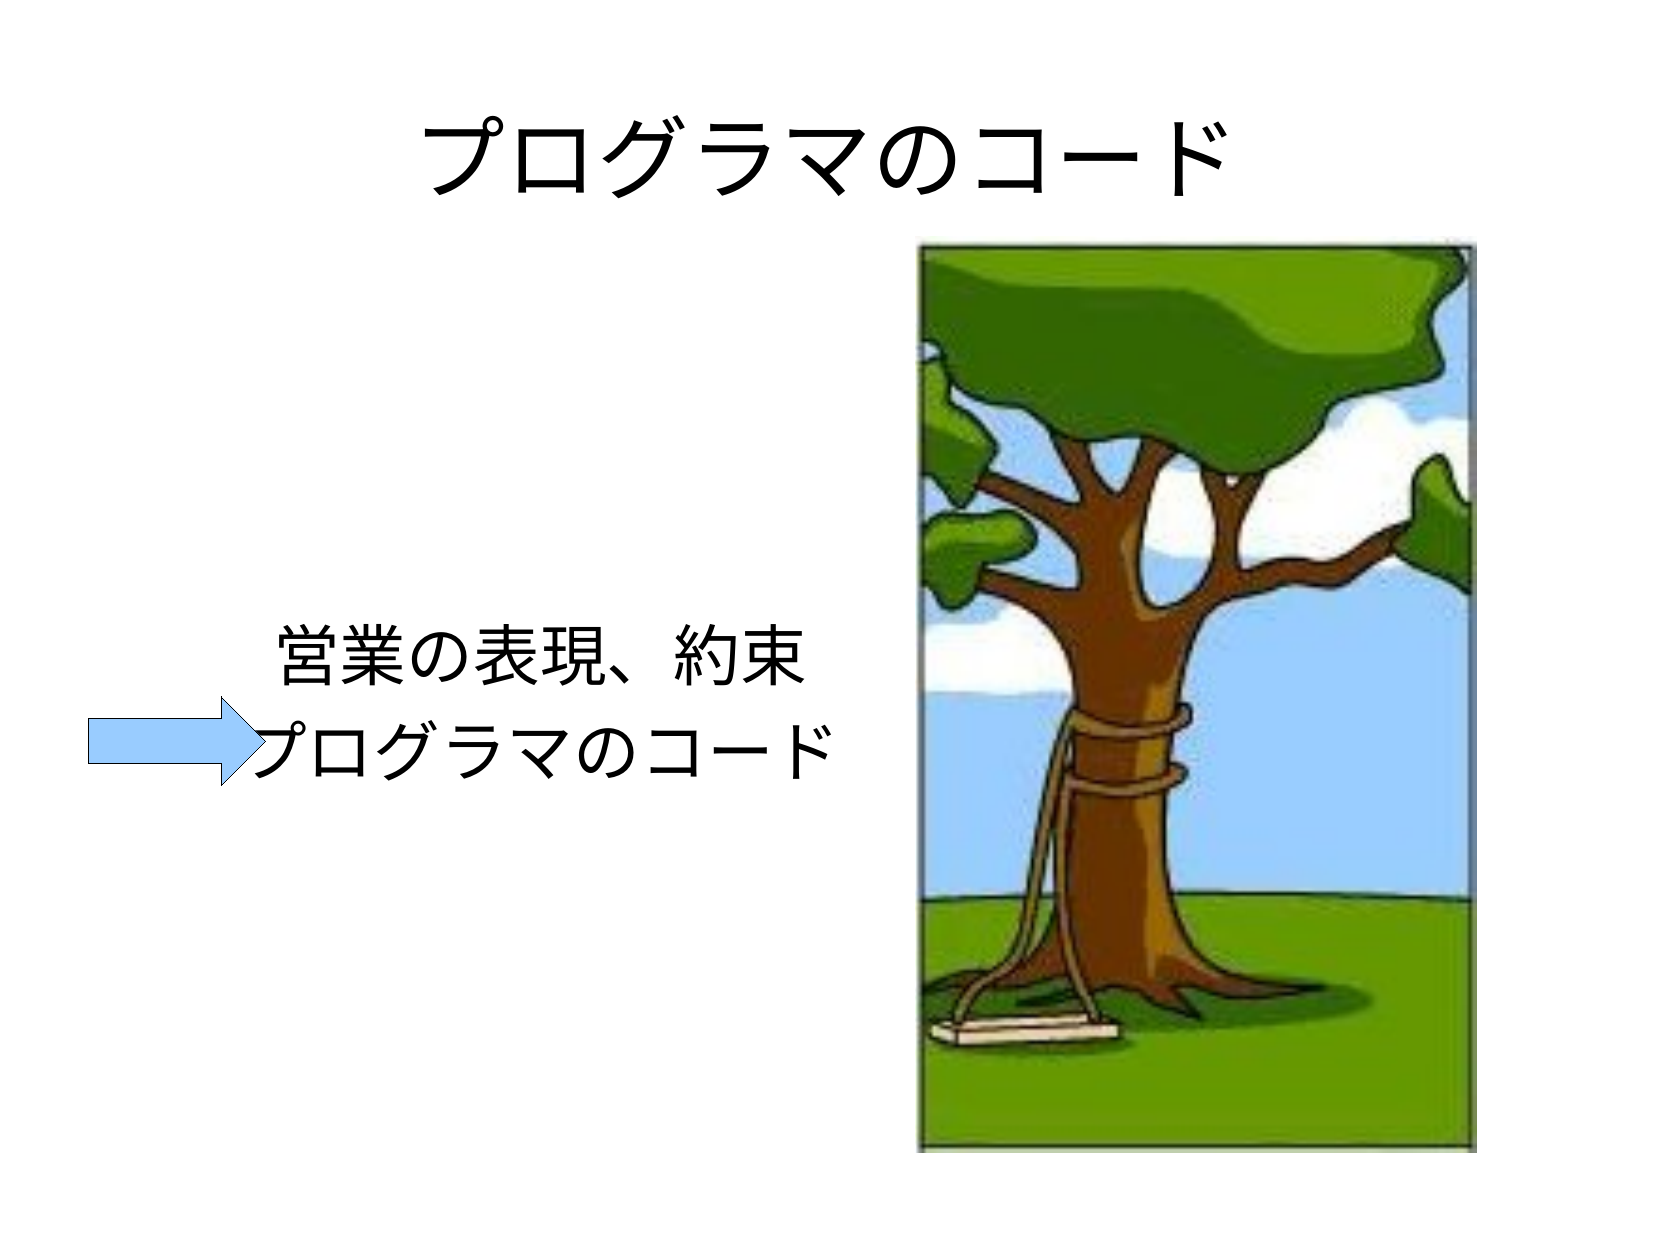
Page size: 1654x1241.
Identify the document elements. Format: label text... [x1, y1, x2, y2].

text_box [88, 696, 266, 786]
text_box 営業の表現、約束 プログラマのコード [82, 290, 915, 1109]
picture [915, 236, 1477, 1153]
title プログラマのコード [82, 49, 1571, 257]
